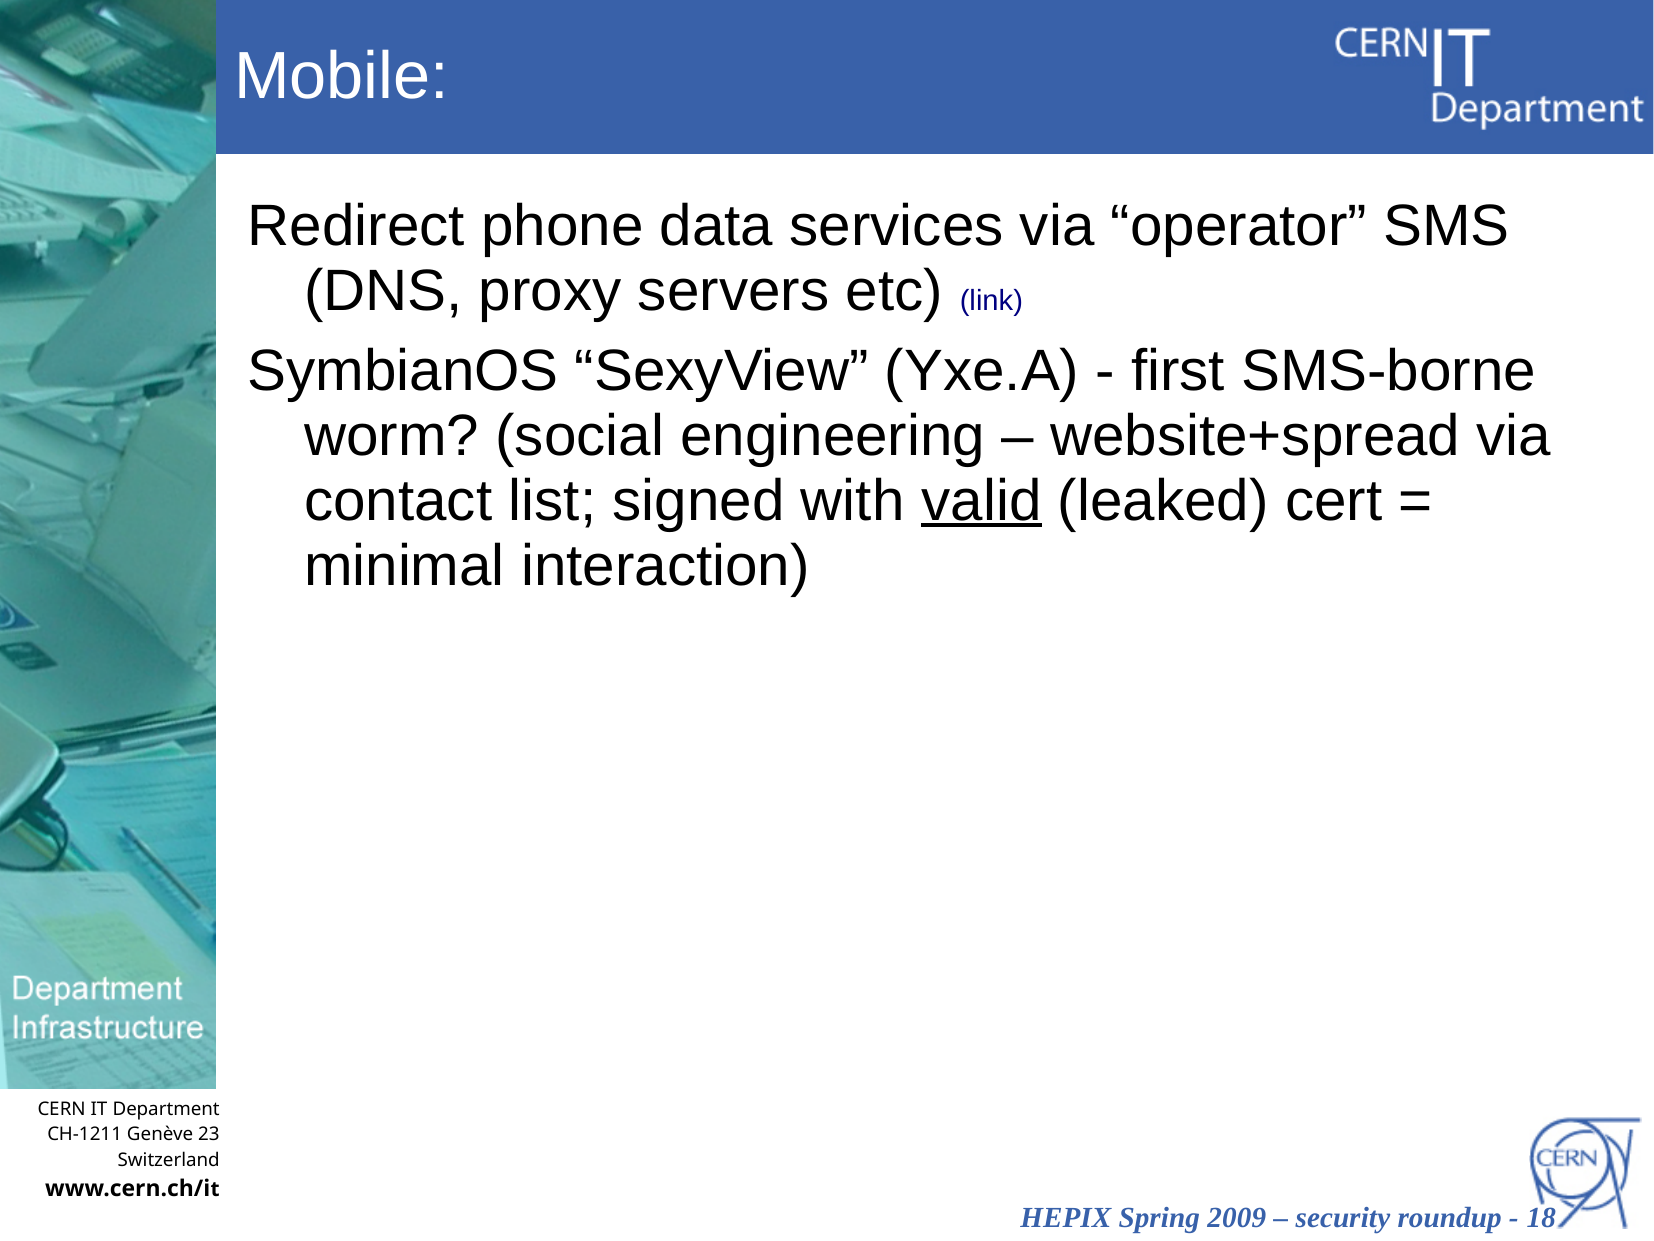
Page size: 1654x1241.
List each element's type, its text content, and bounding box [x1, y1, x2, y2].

picture [1529, 1116, 1642, 1229]
picture [216, 0, 1654, 154]
title Mobile: [234, 0, 1241, 151]
picture [1529, 1211, 1533, 1226]
list Redirect phone data services via “operator” SMS (DNS, proxy servers etc) (link) SymbianOS “SexyView” (Yxe.A) - first SMS-borne worm? (social engineering – website+spread via contact list; signed with valid (leaked) cert = minimal interaction) [247, 192, 1613, 1163]
